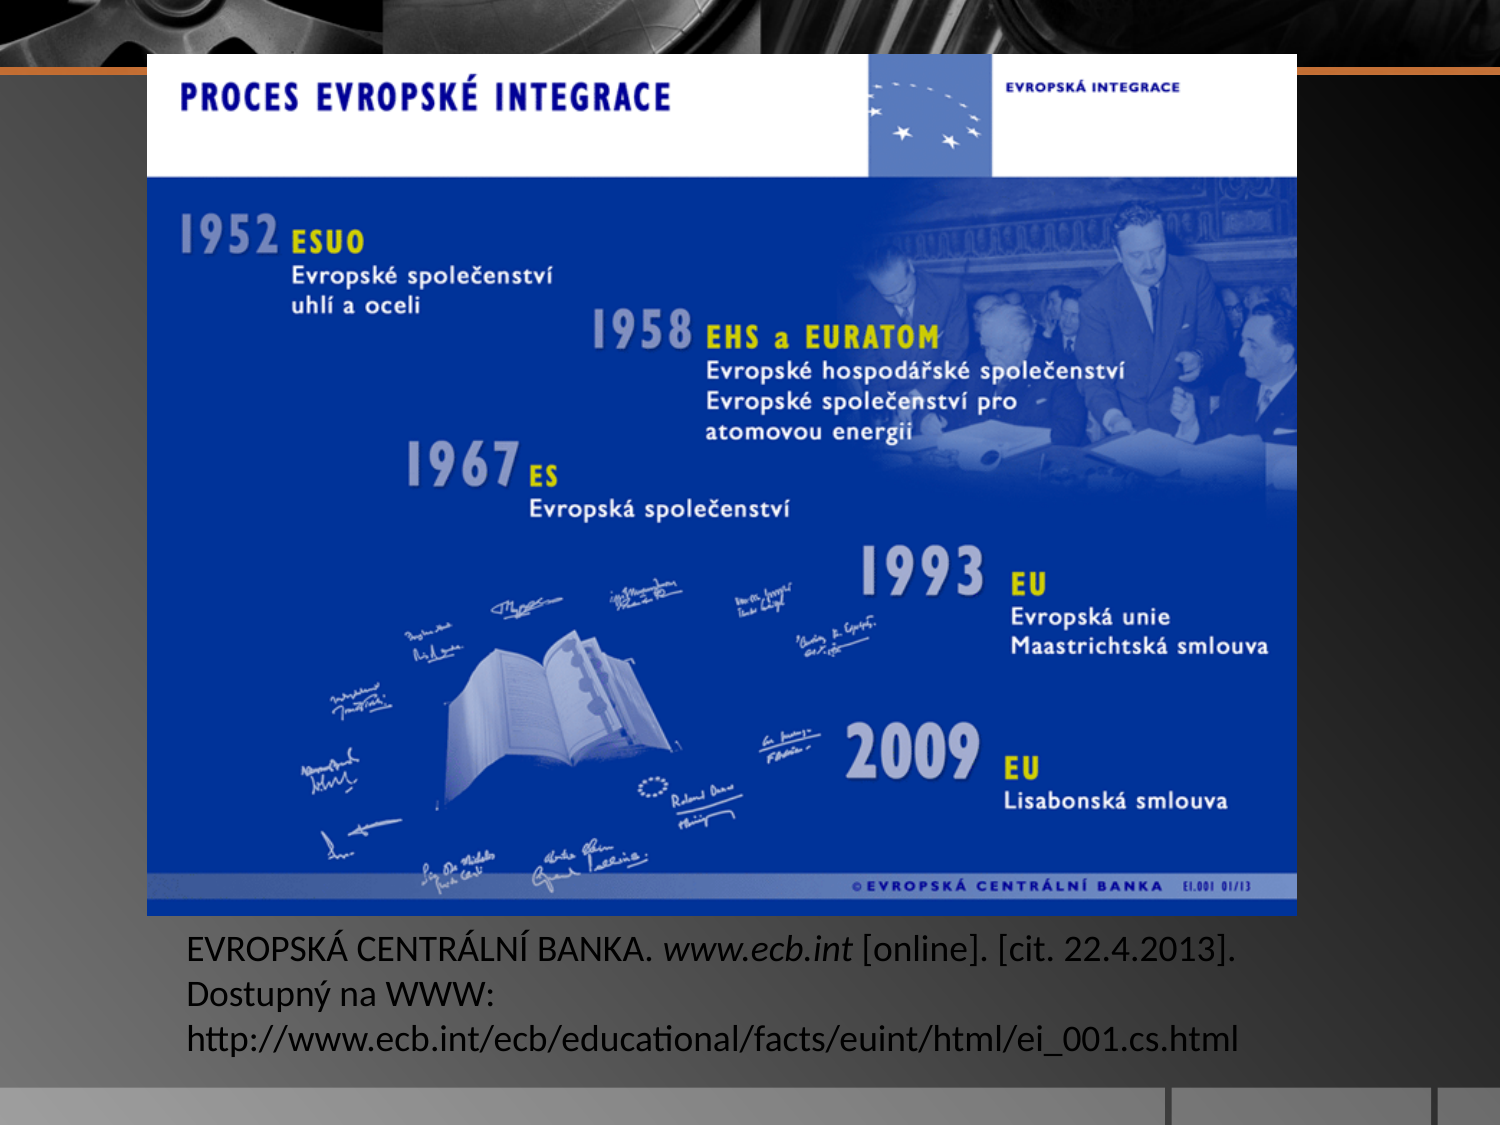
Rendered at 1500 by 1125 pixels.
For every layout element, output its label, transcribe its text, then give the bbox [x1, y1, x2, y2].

picture [147, 54, 1297, 916]
text_box EVROPSKÁ CENTRÁLNÍ BANKA. www.ecb.int [online]. [cit. 22.4.2013]. Dostupný na WWW: http://www.ecb.int/ecb/educational/facts/euint/html/ei_001.cs.html [171, 917, 1293, 1067]
